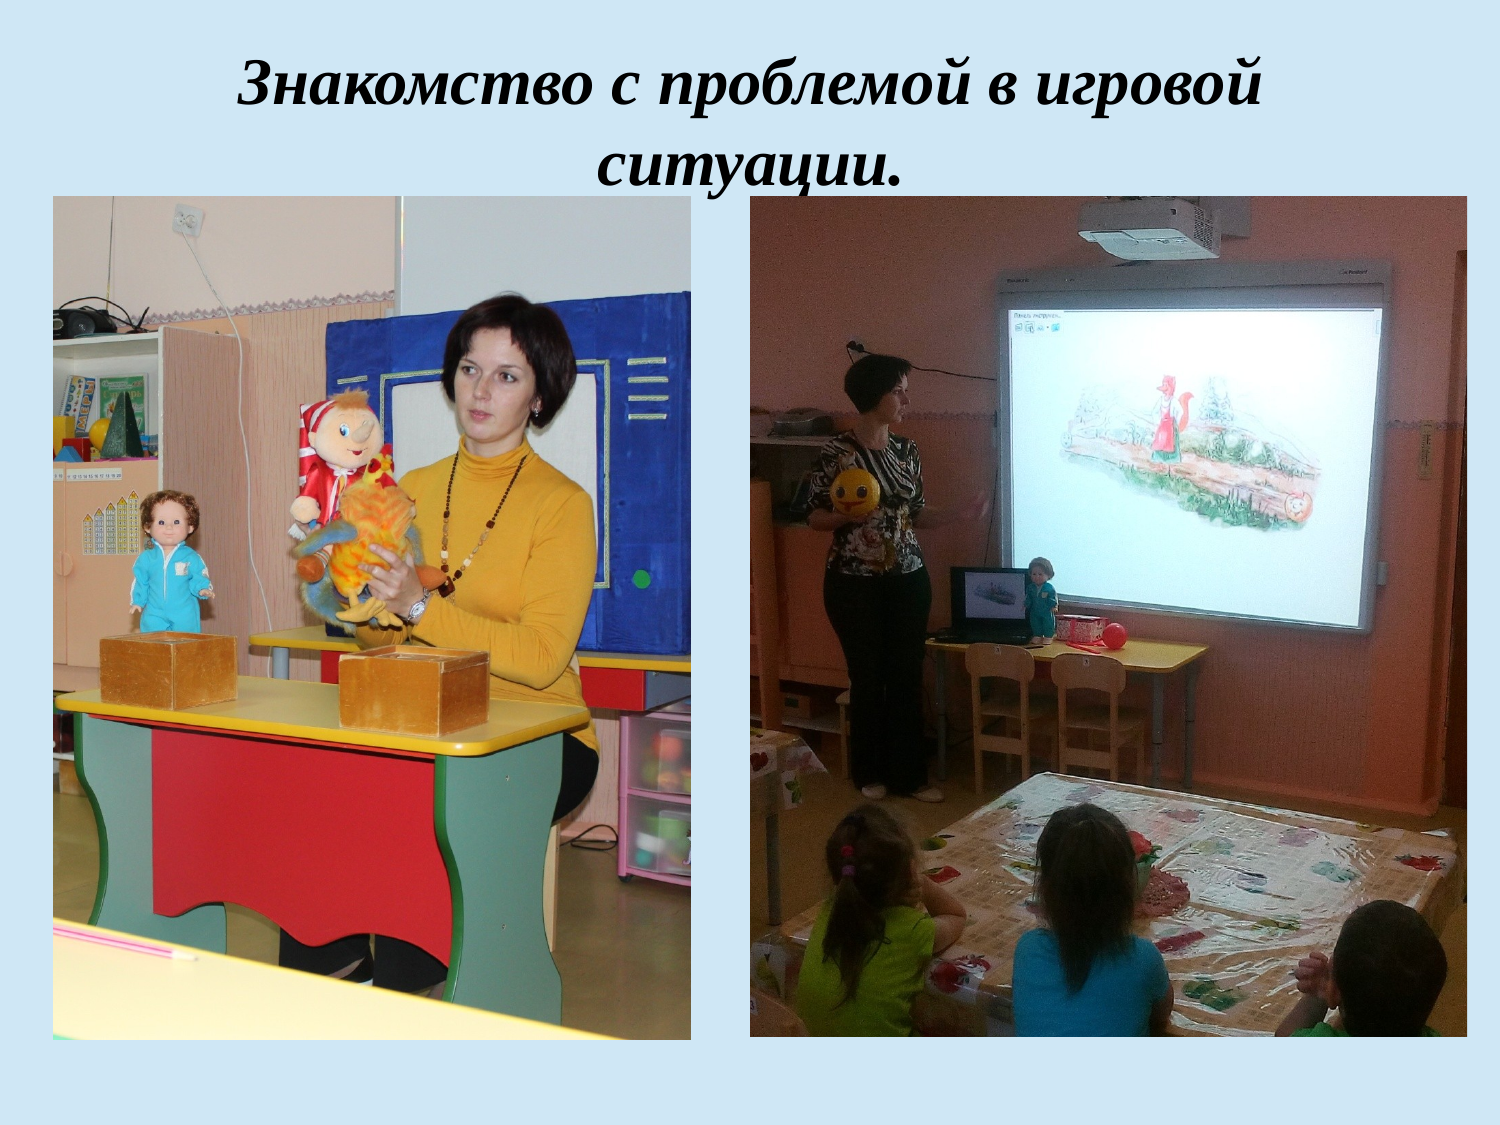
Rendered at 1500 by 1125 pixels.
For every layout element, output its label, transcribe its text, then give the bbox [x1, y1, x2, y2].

picture [53, 196, 691, 1041]
picture [750, 196, 1468, 1037]
picture [1135, 954, 1144, 960]
title Знакомство с проблемой в игровой ситуации. [76, 30, 1427, 219]
